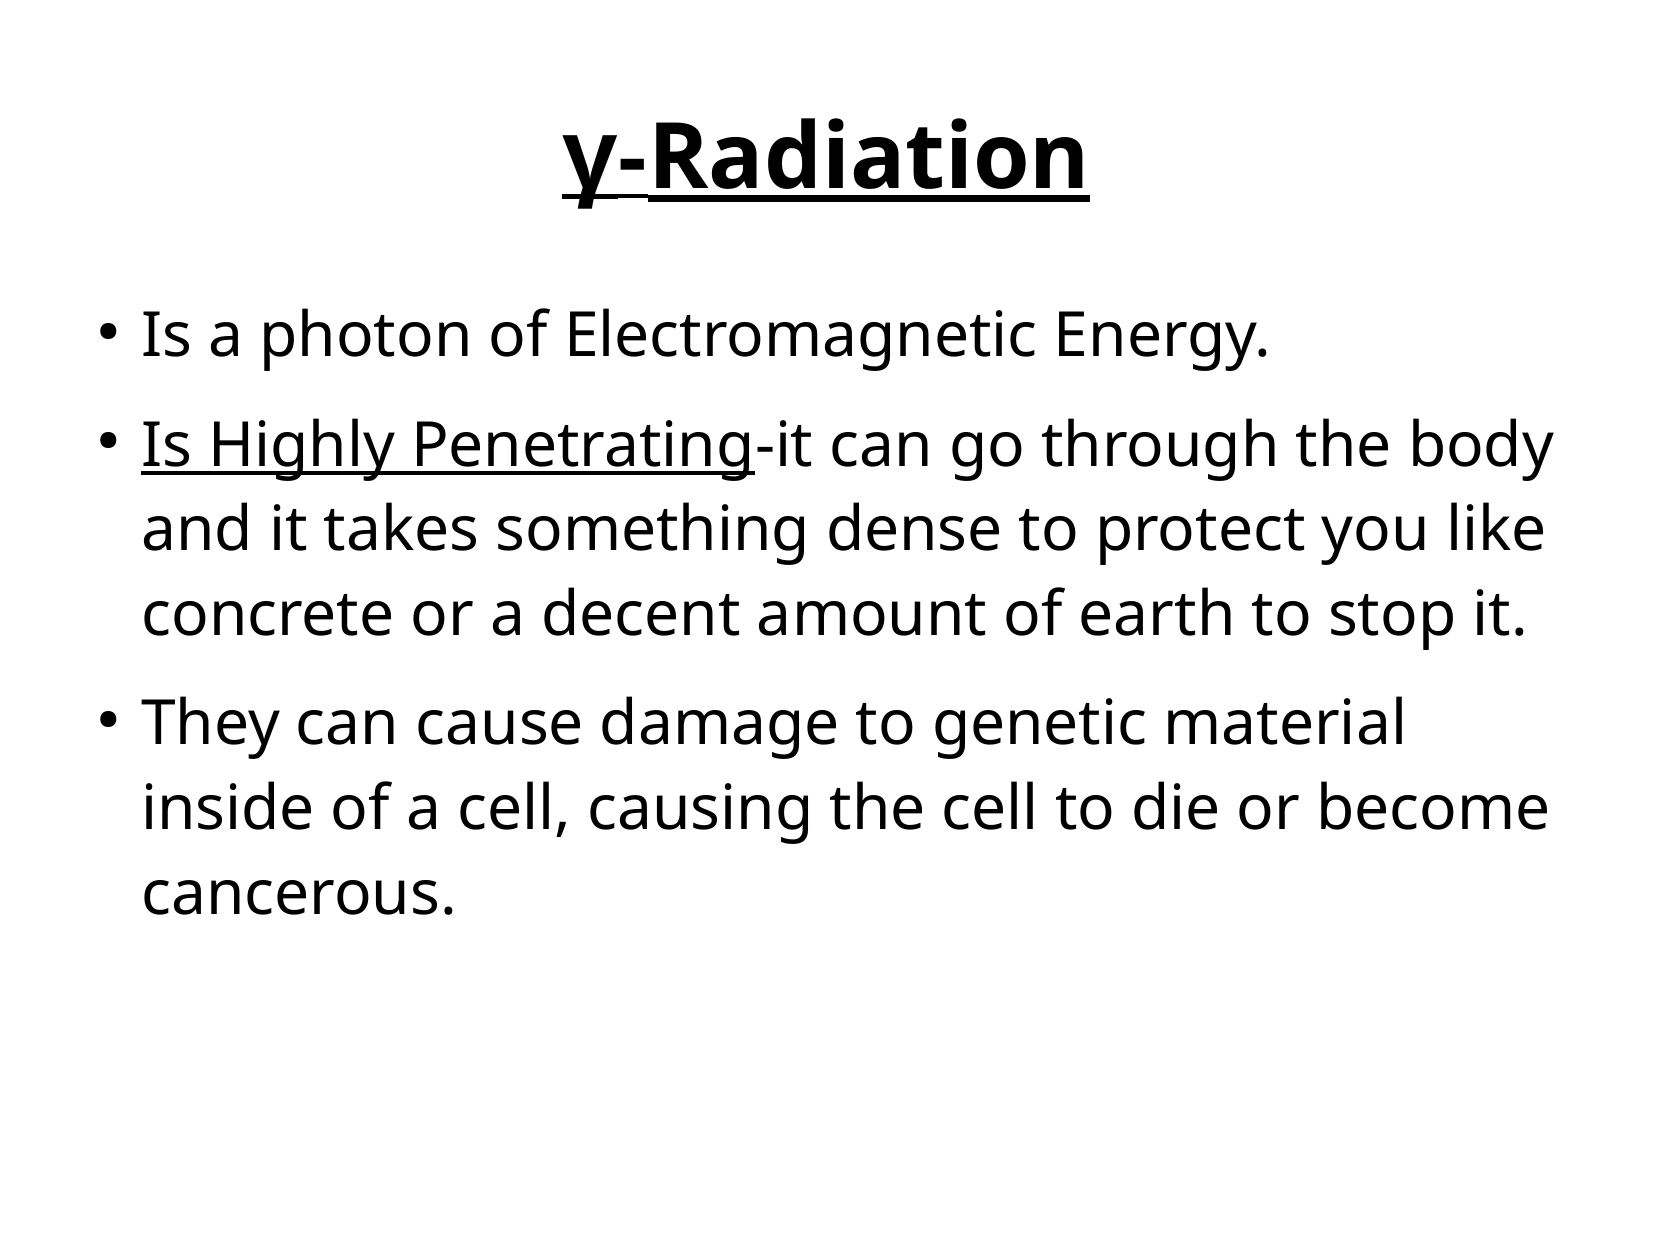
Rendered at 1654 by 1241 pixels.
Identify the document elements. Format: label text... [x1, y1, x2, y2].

title γ-Radiation [82, 49, 1571, 257]
list Is a photon of Electromagnetic Energy. Is Highly Penetrating-it can go through the body and it takes something dense to protect you like concrete or a decent amount of earth to stop it. They can cause damage to genetic material inside of a cell, causing the cell to die or become cancerous. [82, 290, 1571, 1010]
